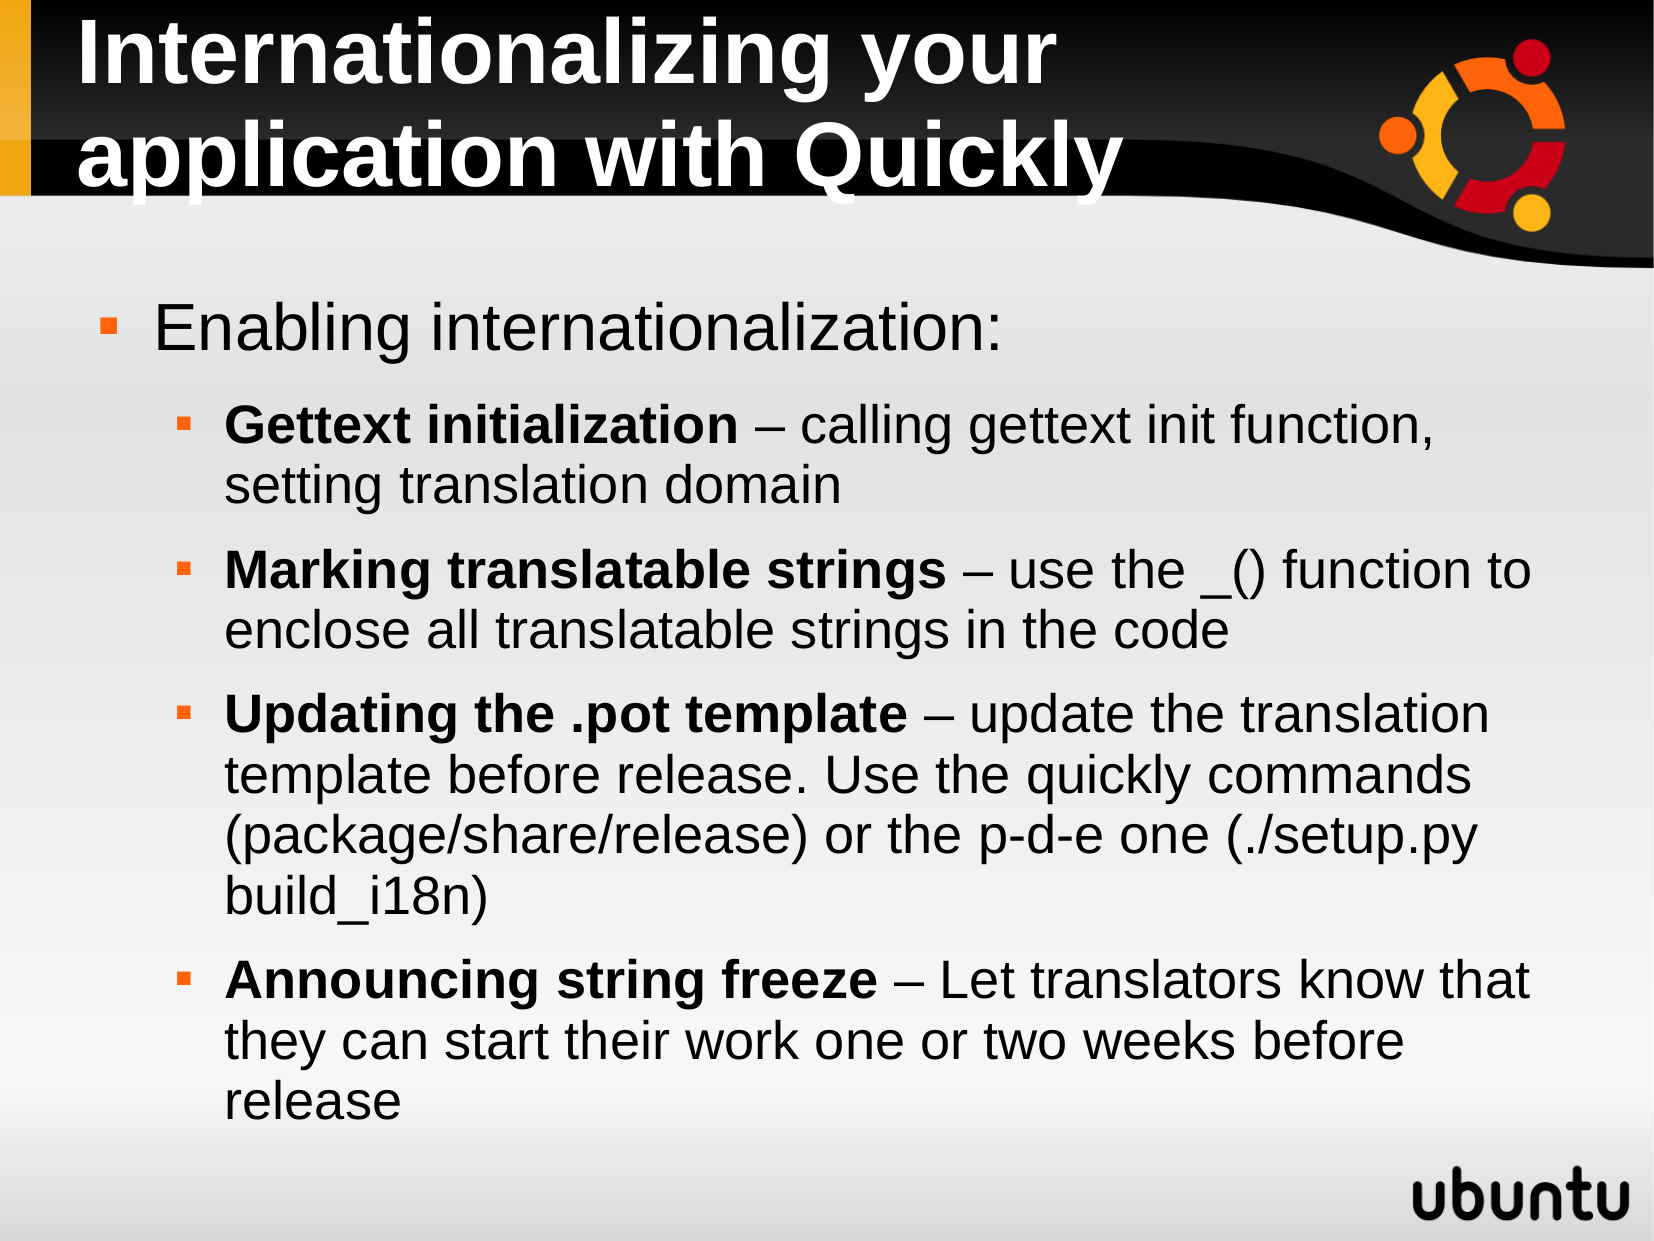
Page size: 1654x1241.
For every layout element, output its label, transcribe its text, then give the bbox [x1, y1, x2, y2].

list Enabling internationalization: Gettext initialization – calling gettext init function, setting translation domain Marking translatable strings – use the _() function to enclose all translatable strings in the code Updating the .pot template – update the translation template before release. Use the quickly commands (package/share/release) or the p-d-e one (./setup.py build_i18n) Announcing string freeze – Let translators know that they can start their work one or two weeks before release [82, 290, 1571, 1241]
picture [0, 0, 1654, 1241]
title Internationalizing your application with Quickly [76, 0, 1565, 208]
